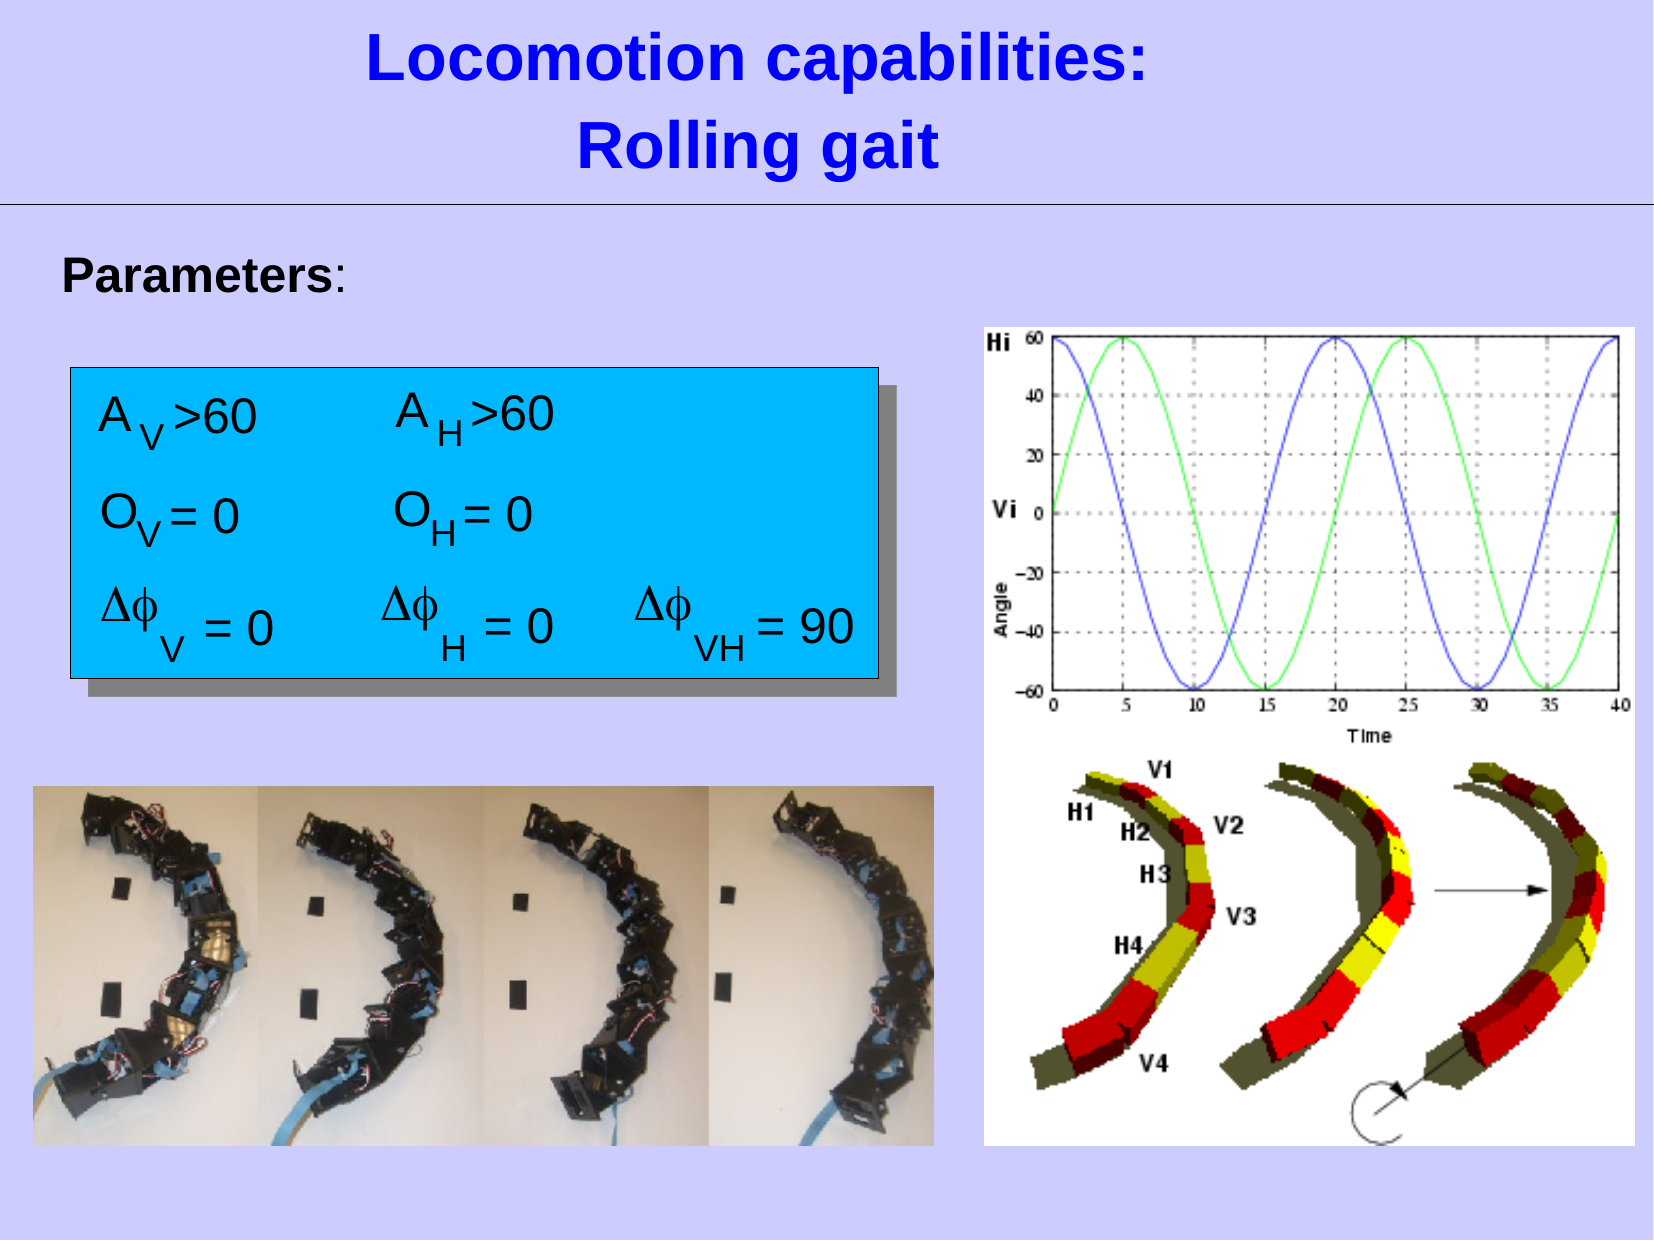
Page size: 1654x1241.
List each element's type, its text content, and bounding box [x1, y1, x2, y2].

text_box A [98, 386, 137, 442]
text_box >60 [470, 385, 554, 441]
text_box Df [379, 583, 439, 653]
text_box = 0 [169, 487, 239, 544]
title Locomotion capabilities: Rolling gait [120, 0, 1396, 191]
text_box Parameters: [47, 246, 898, 307]
text_box A [395, 382, 435, 439]
text_box VH [693, 627, 746, 683]
text_box H [436, 412, 476, 469]
text_box Df [99, 585, 159, 654]
text_box = 0 [483, 598, 553, 655]
text_box H [440, 627, 479, 683]
text_box H [429, 512, 469, 555]
text_box = 0 [203, 600, 273, 657]
text_box O [99, 483, 139, 540]
picture [984, 327, 1635, 1146]
text_box = 90 [755, 598, 853, 655]
text_box V [139, 416, 179, 473]
text_box = 0 [462, 486, 532, 542]
text_box Df [633, 584, 693, 653]
text_box [70, 367, 879, 679]
picture [33, 786, 934, 1146]
text_box O [393, 481, 432, 538]
text_box >60 [172, 388, 257, 445]
text_box V [136, 513, 176, 557]
text_box V [159, 628, 199, 685]
